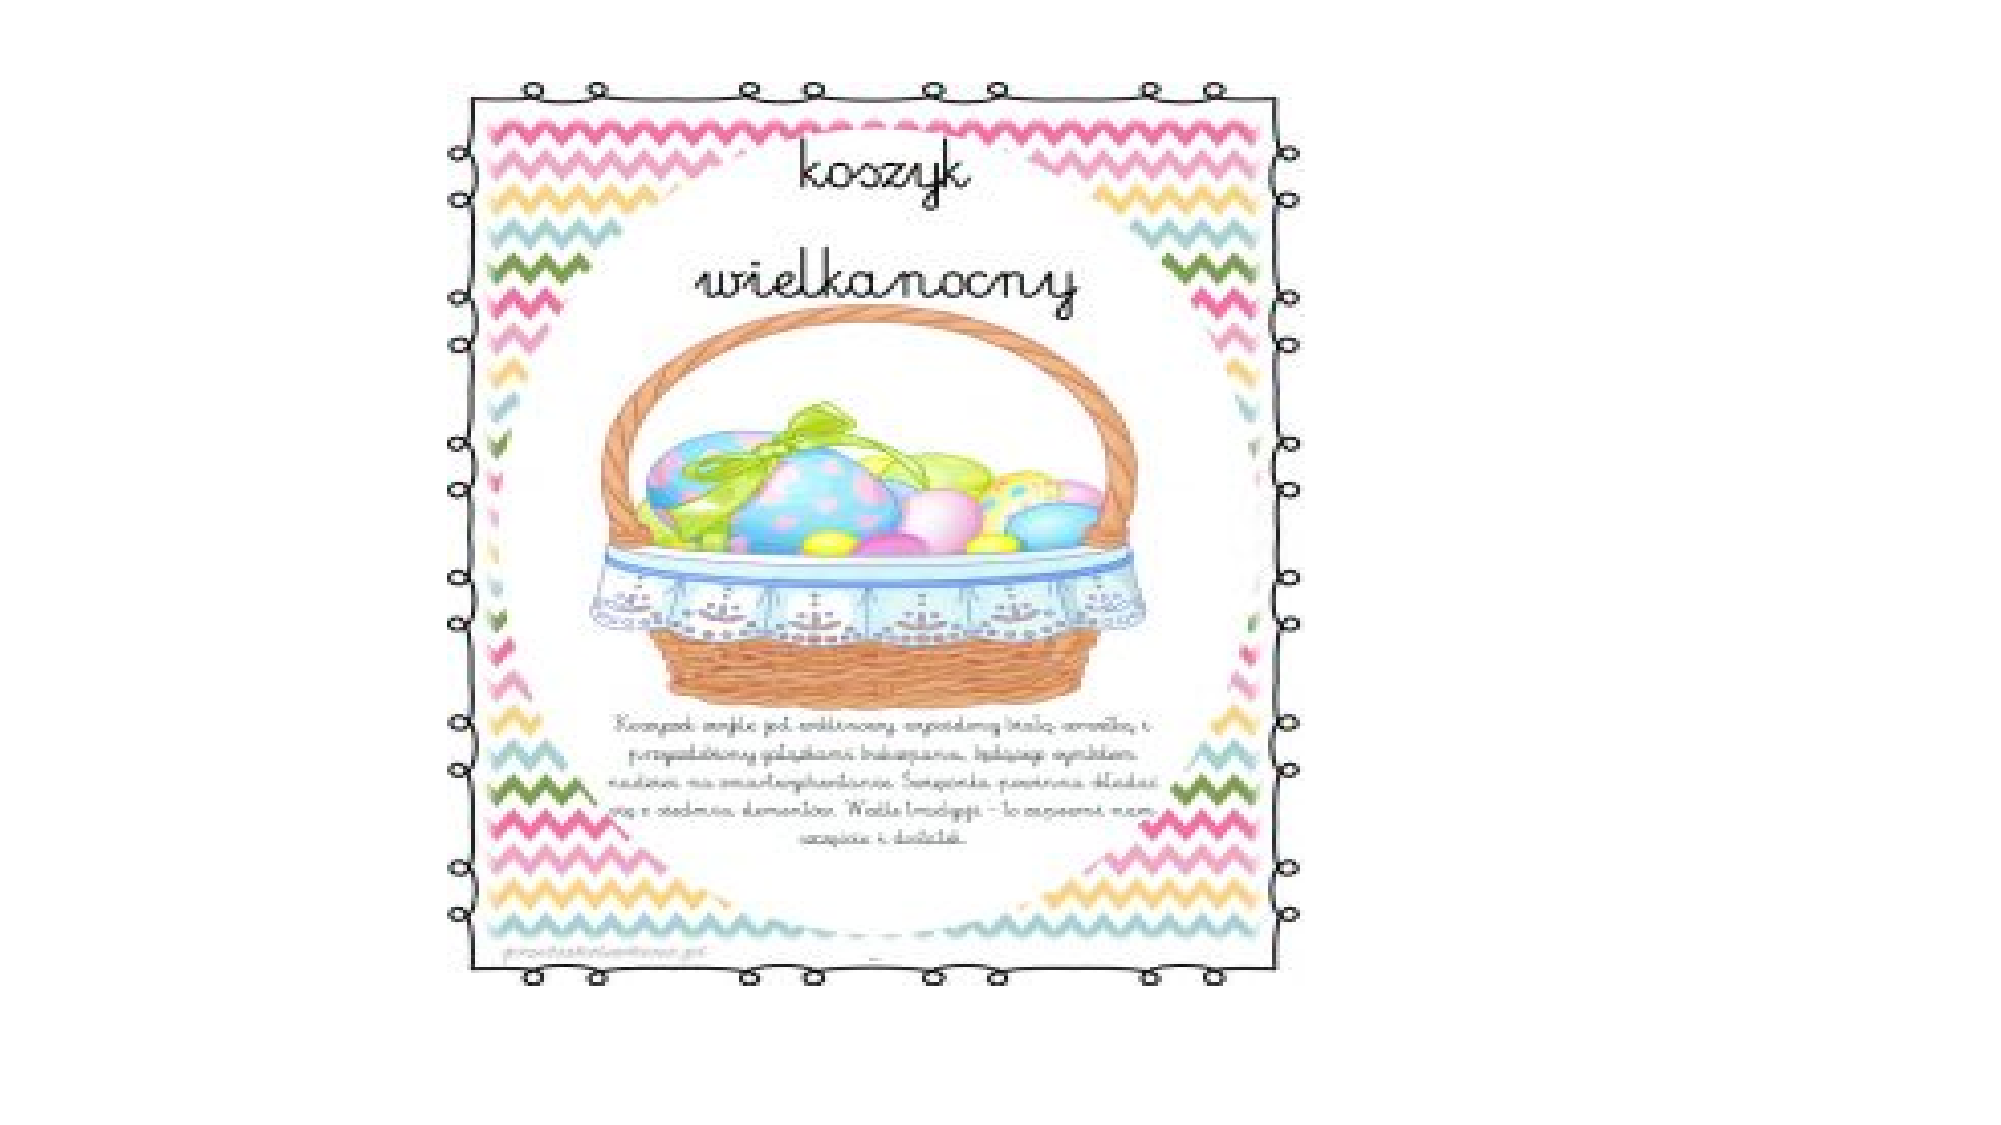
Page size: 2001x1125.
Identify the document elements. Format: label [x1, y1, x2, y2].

picture [447, 82, 1305, 986]
